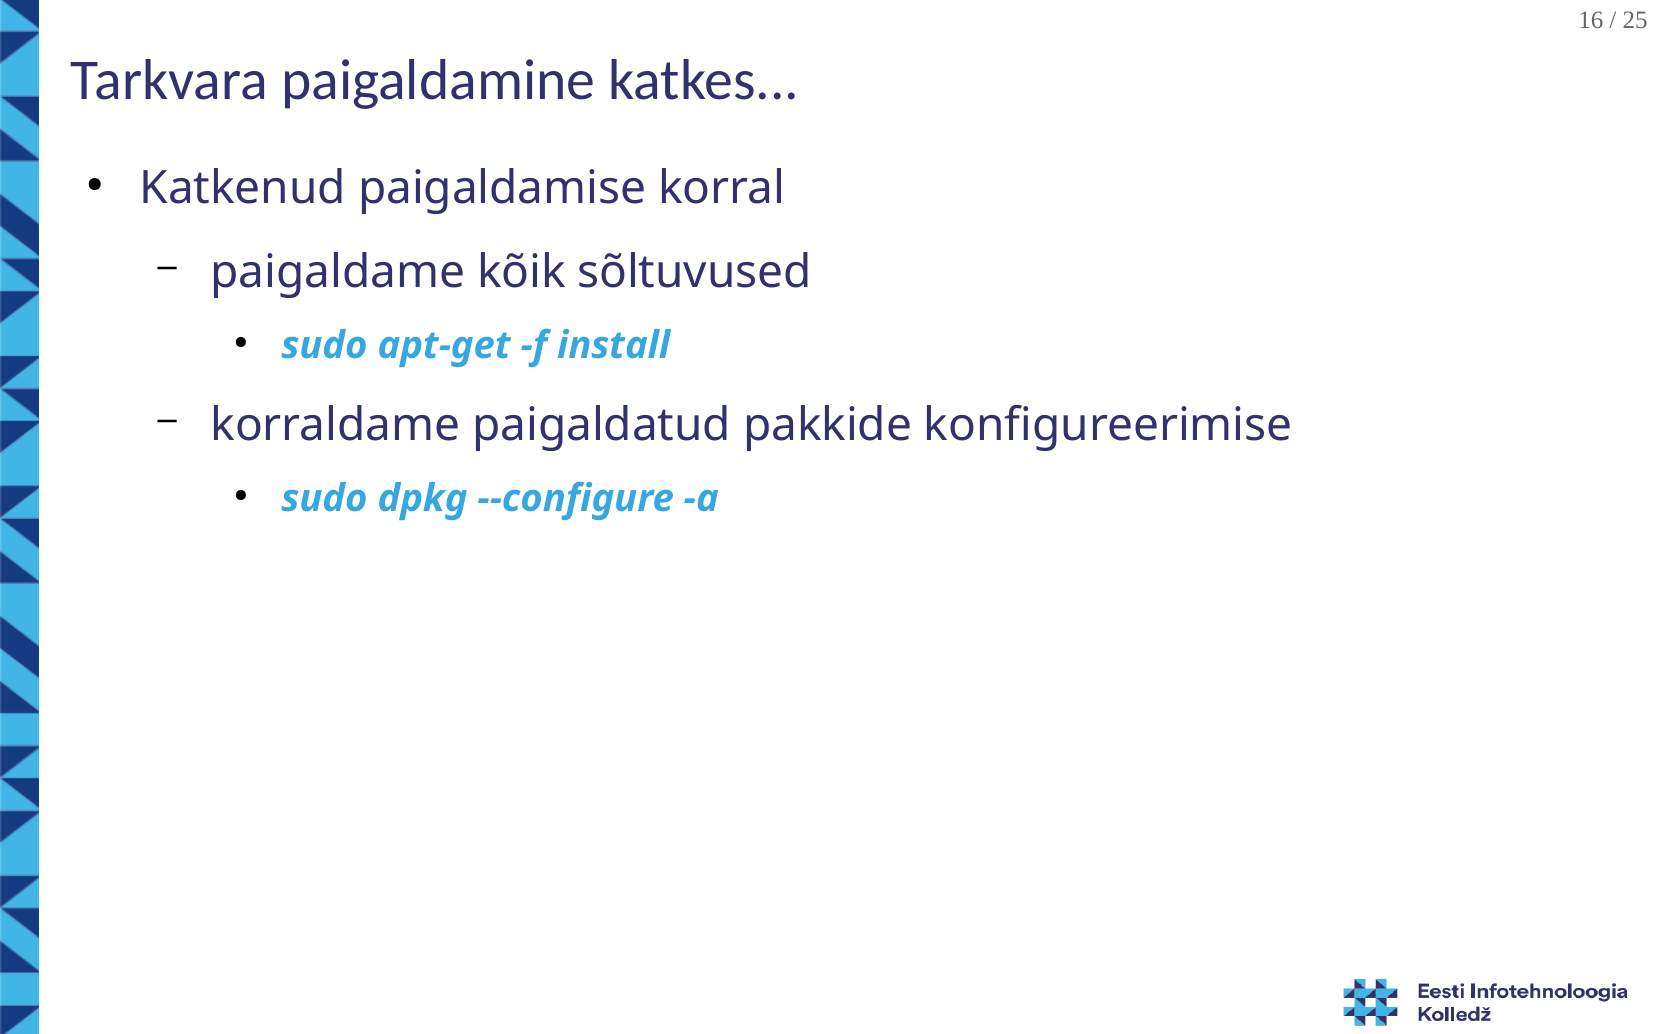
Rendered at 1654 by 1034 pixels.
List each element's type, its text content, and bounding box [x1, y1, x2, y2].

title Tarkvara paigaldamine katkes... [70, 41, 1630, 130]
list Katkenud paigaldamise korral paigaldame kõik sõltuvused sudo apt-get -f install korraldame paigaldatud pakkide konfigureerimise sudo dpkg --configure -a [68, 153, 1630, 957]
